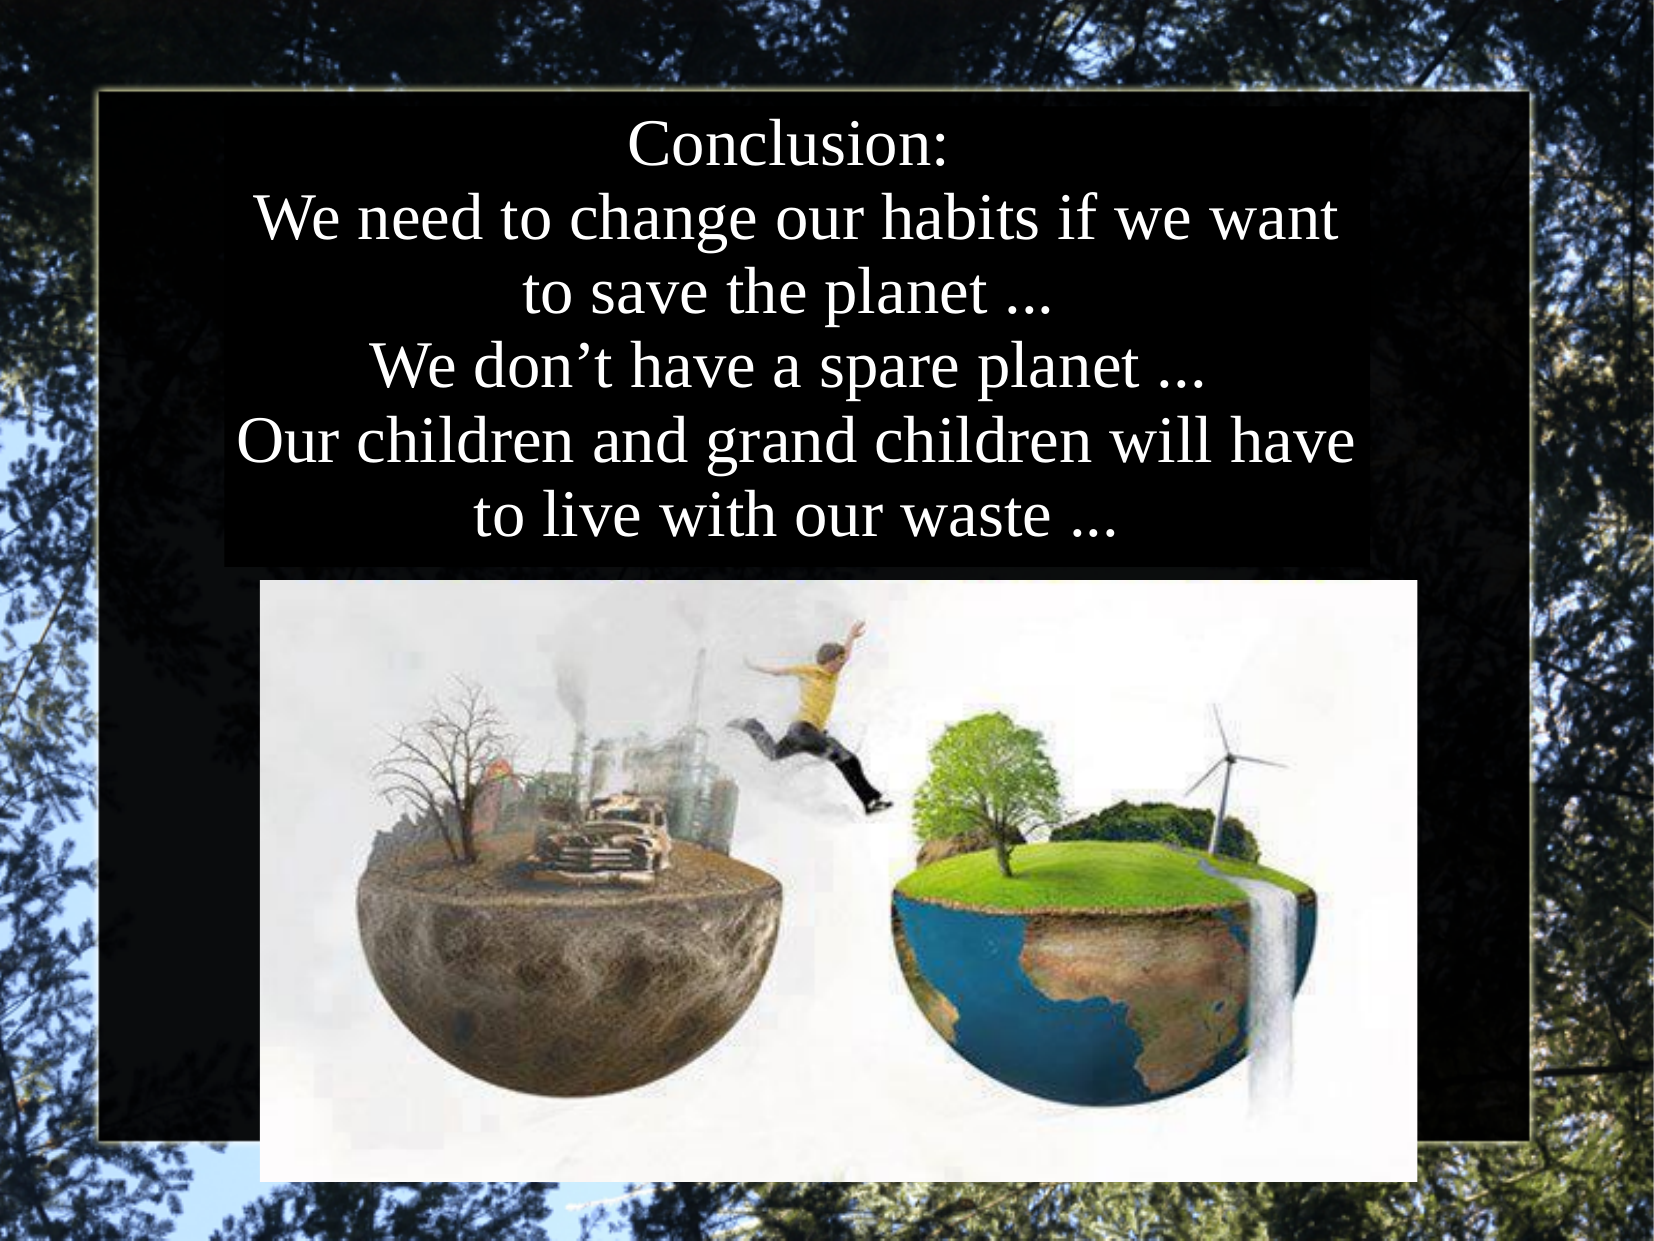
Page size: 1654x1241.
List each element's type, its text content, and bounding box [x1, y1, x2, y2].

picture [0, 0, 1654, 1241]
list Conclusion: We need to change our habits if we want to save the planet ... We don’t have a spare planet ... Our children and grand children will have to live with our waste ... [224, 106, 1371, 567]
